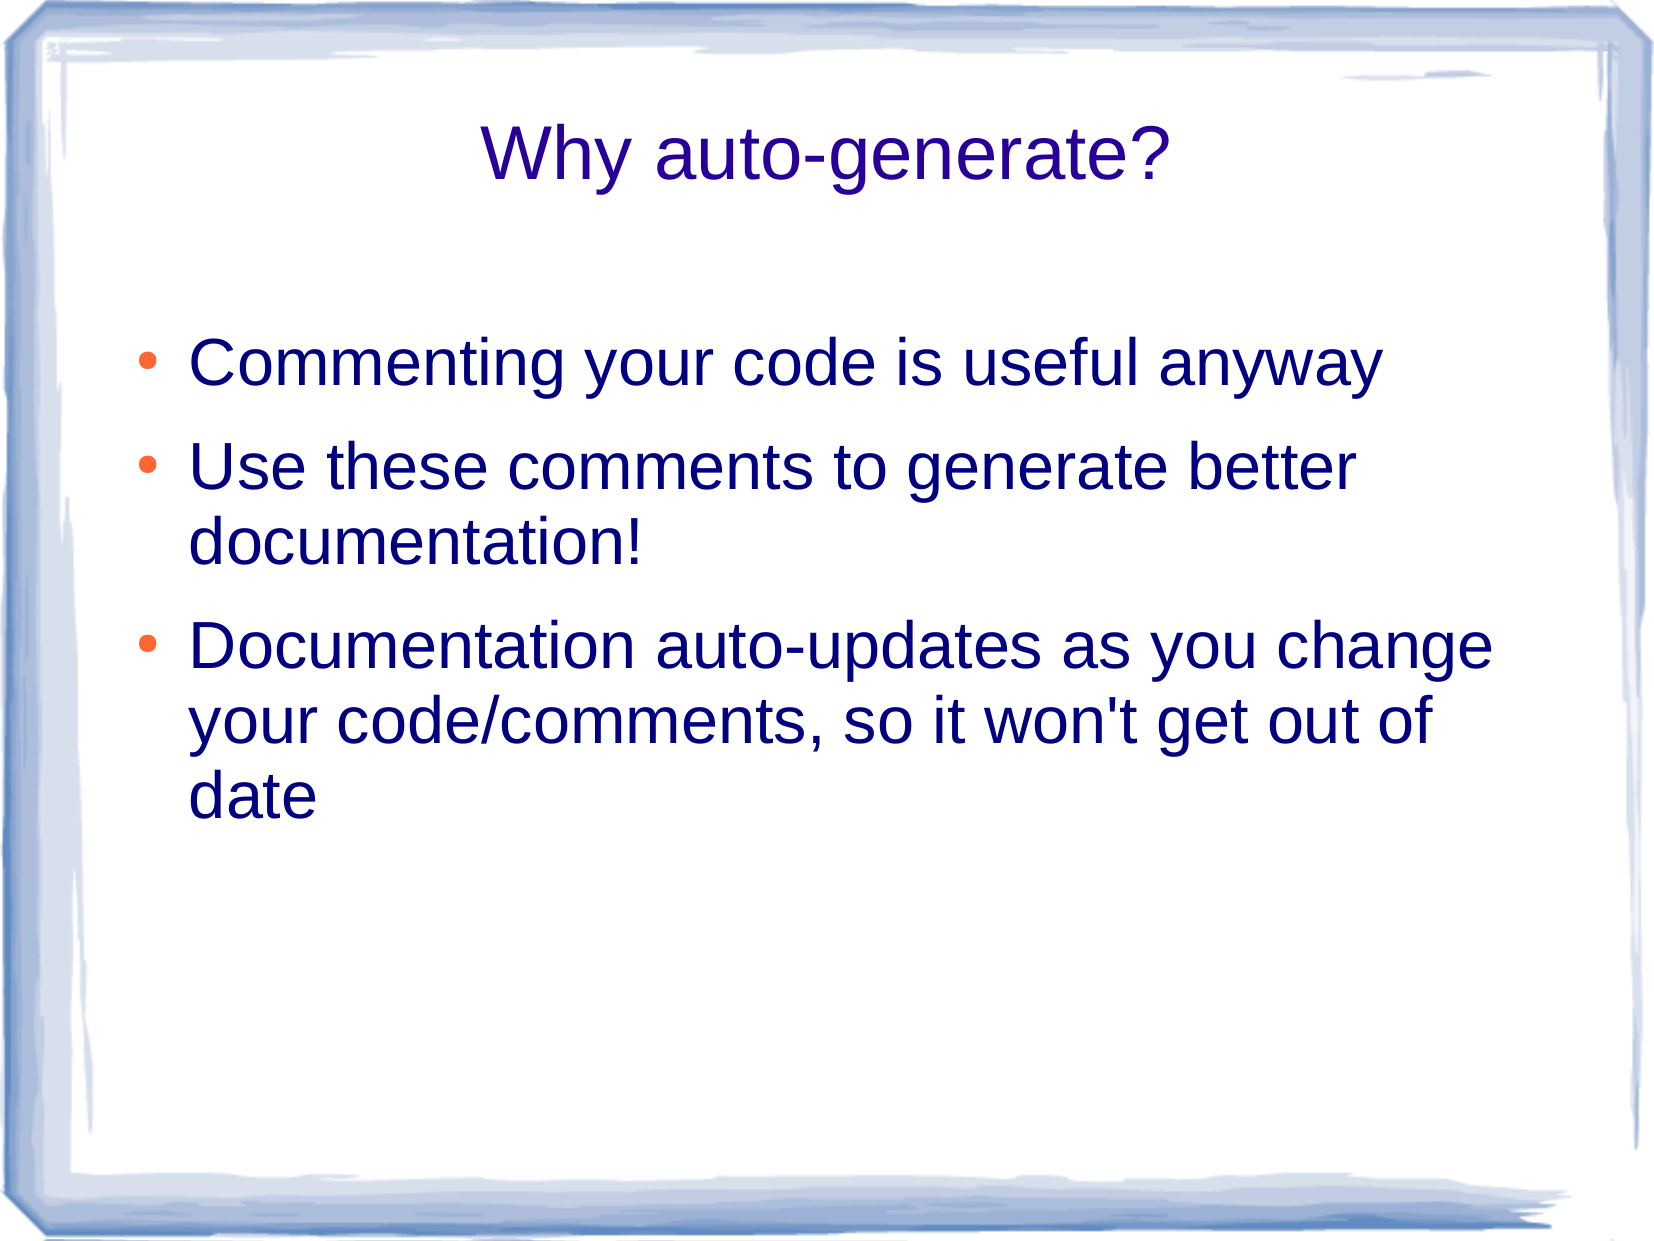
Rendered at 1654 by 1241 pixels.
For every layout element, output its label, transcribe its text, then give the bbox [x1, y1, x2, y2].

list Commenting your code is useful anyway Use these comments to generate better documentation! Documentation auto-updates as you change your code/comments, so it won't get out of date [118, 324, 1571, 1144]
title Why auto-generate? [82, 49, 1571, 257]
picture [0, 0, 1654, 1241]
